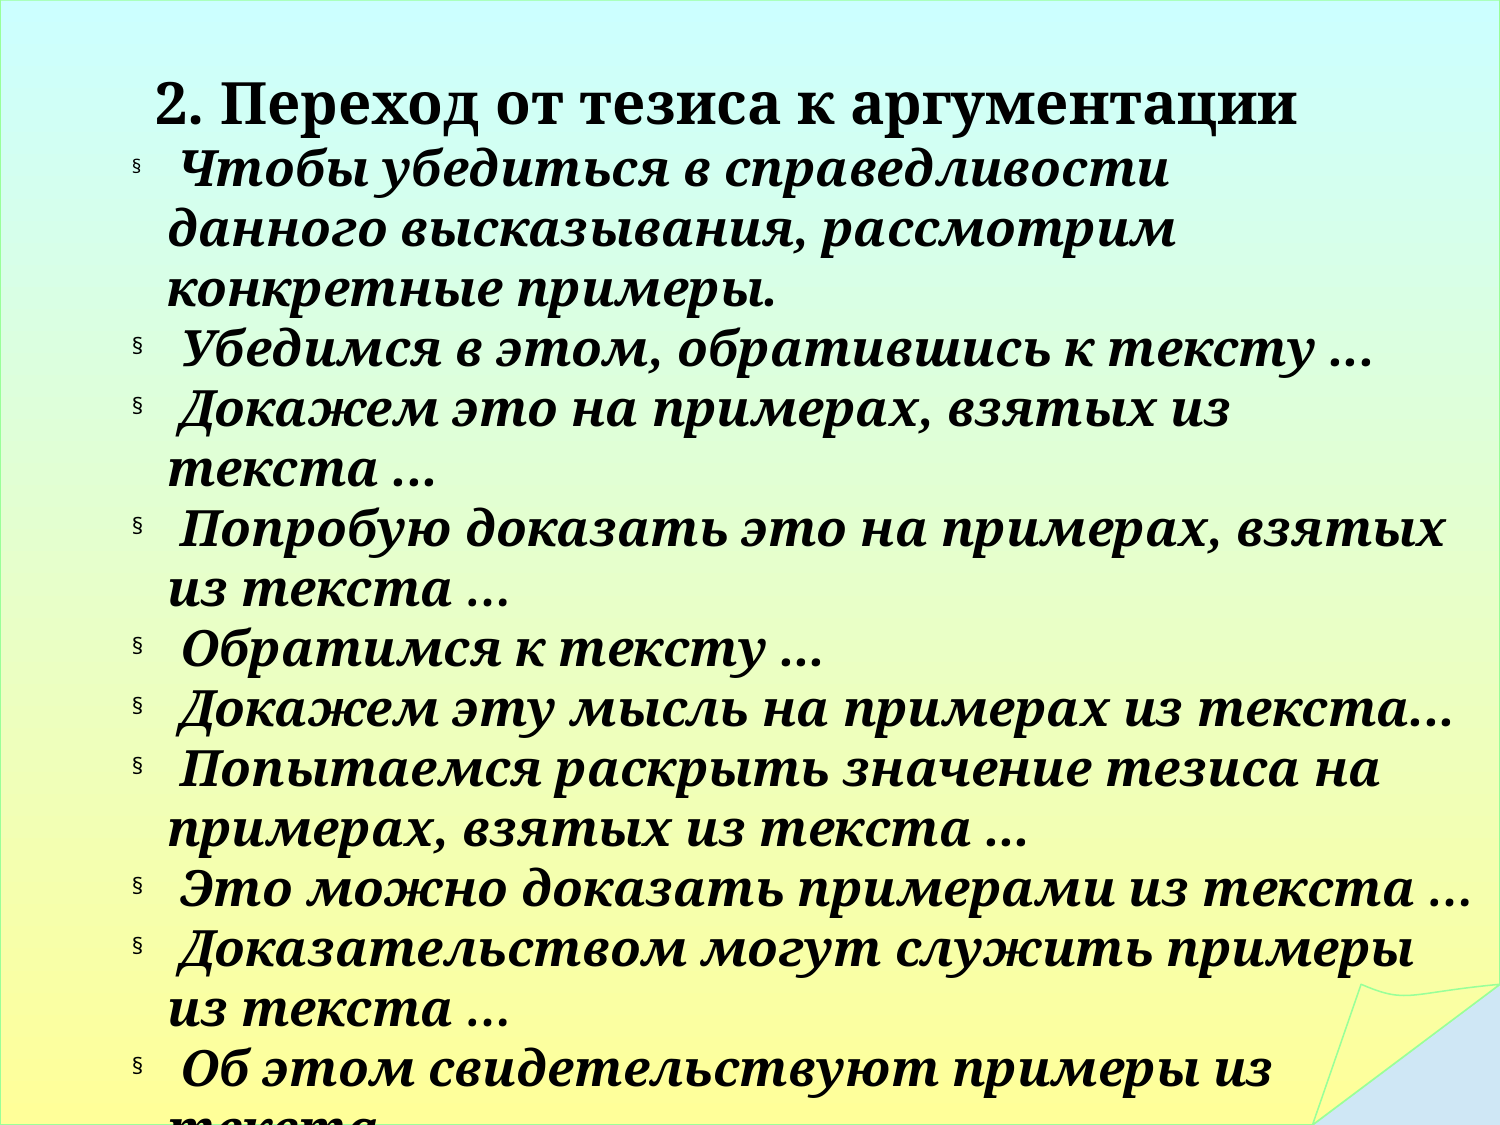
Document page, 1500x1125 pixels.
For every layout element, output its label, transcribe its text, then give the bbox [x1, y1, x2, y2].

text_box [0, 0, 1500, 1125]
text_box Чтобы убедиться в справедливости данного высказывания, рассмотрим конкретные примеры. Убедимся в этом, обратившись к тексту ... Докажем это на примерах, взятых из текста ... Попробую доказать это на примерах, взятых из текста … Обратимся к тексту ... Докажем эту мысль на примерах из текста... Попытаемся раскрыть значение тезиса на примерах, взятых из текста ... Это можно доказать примерами из текста … Доказательством могут служить примеры из текста … Об этом свидетельствуют примеры из текста … [117, 128, 1500, 1125]
text_box 2. Переход от тезиса к аргументации [140, 58, 1430, 144]
